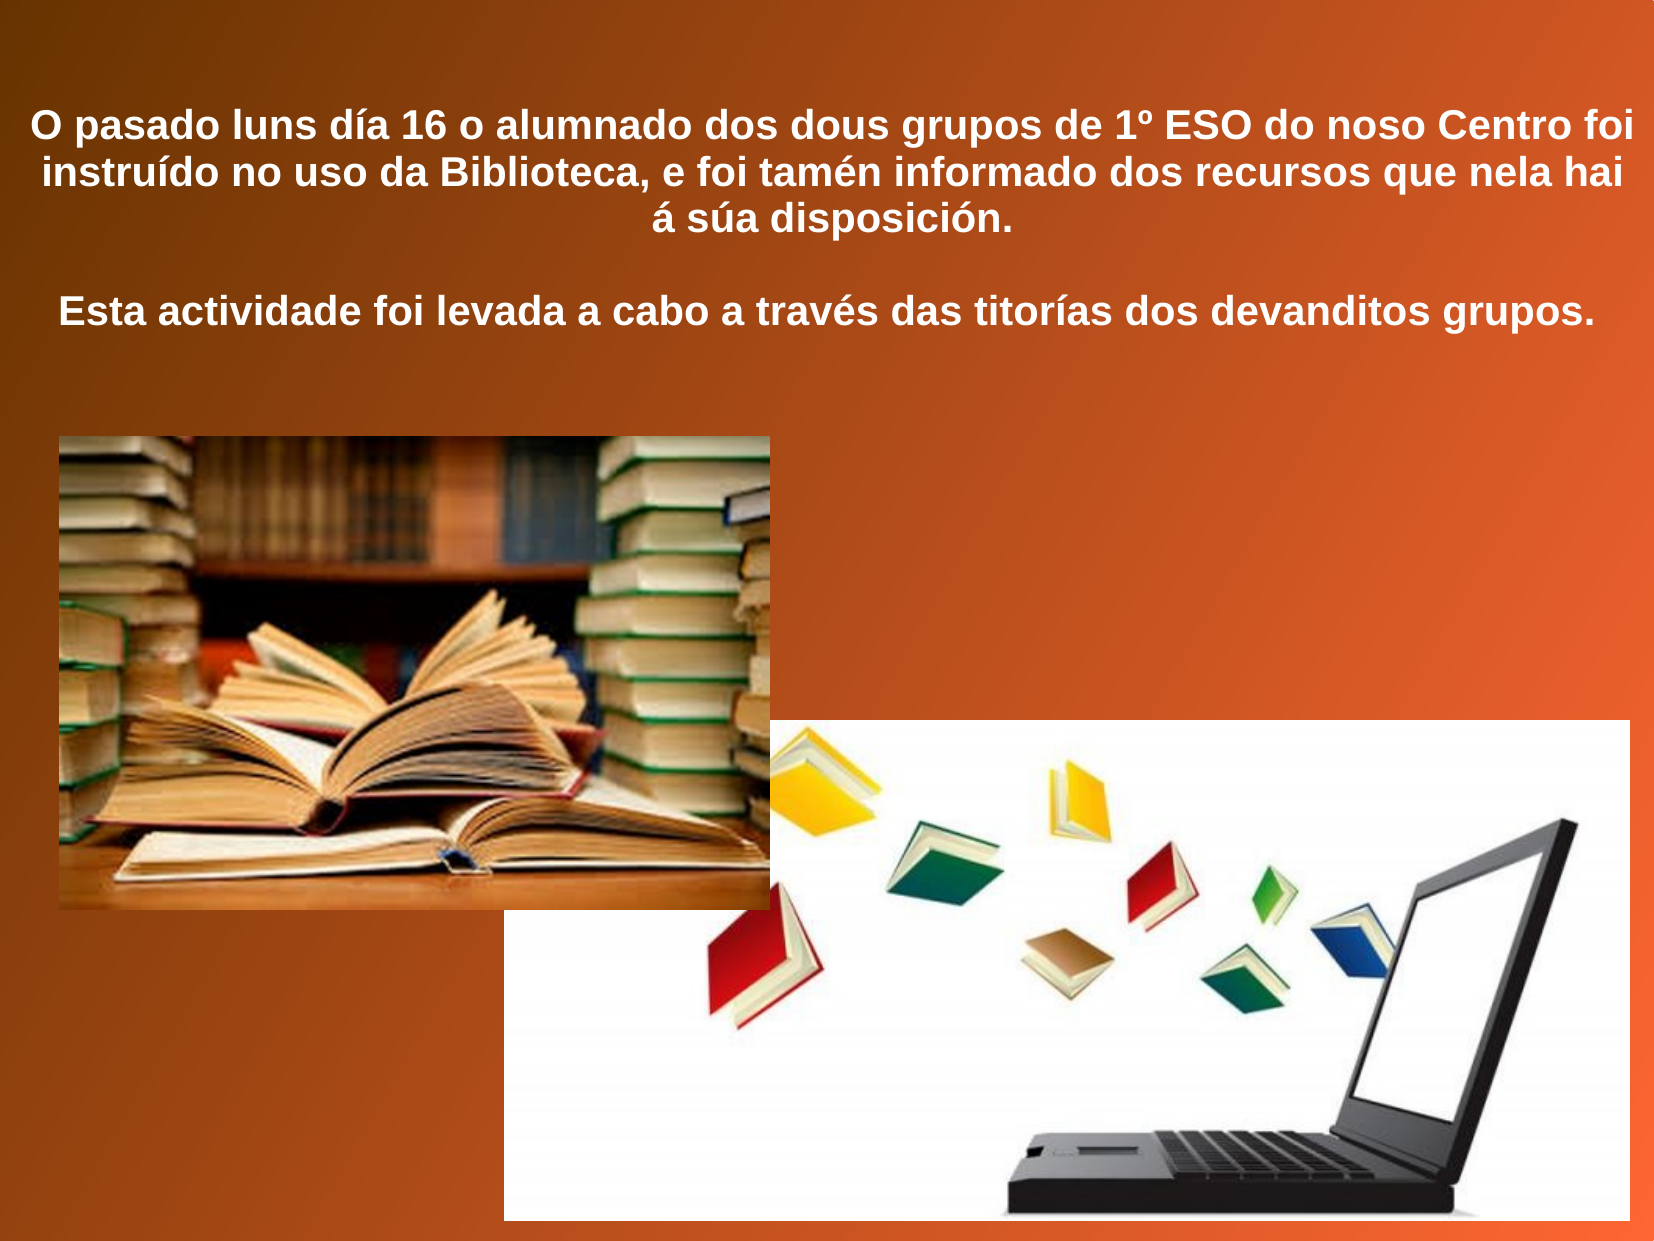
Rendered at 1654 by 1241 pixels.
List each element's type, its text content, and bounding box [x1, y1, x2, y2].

text_box O pasado luns día 16 o alumnado dos dous grupos de 1º ESO do noso Centro foi instruído no uso da Biblioteca, e foi tamén informado dos recursos que nela hai á súa disposición. Esta actividade foi levada a cabo a través das titorías dos devanditos grupos. [11, 94, 1654, 361]
picture [59, 436, 1630, 1221]
